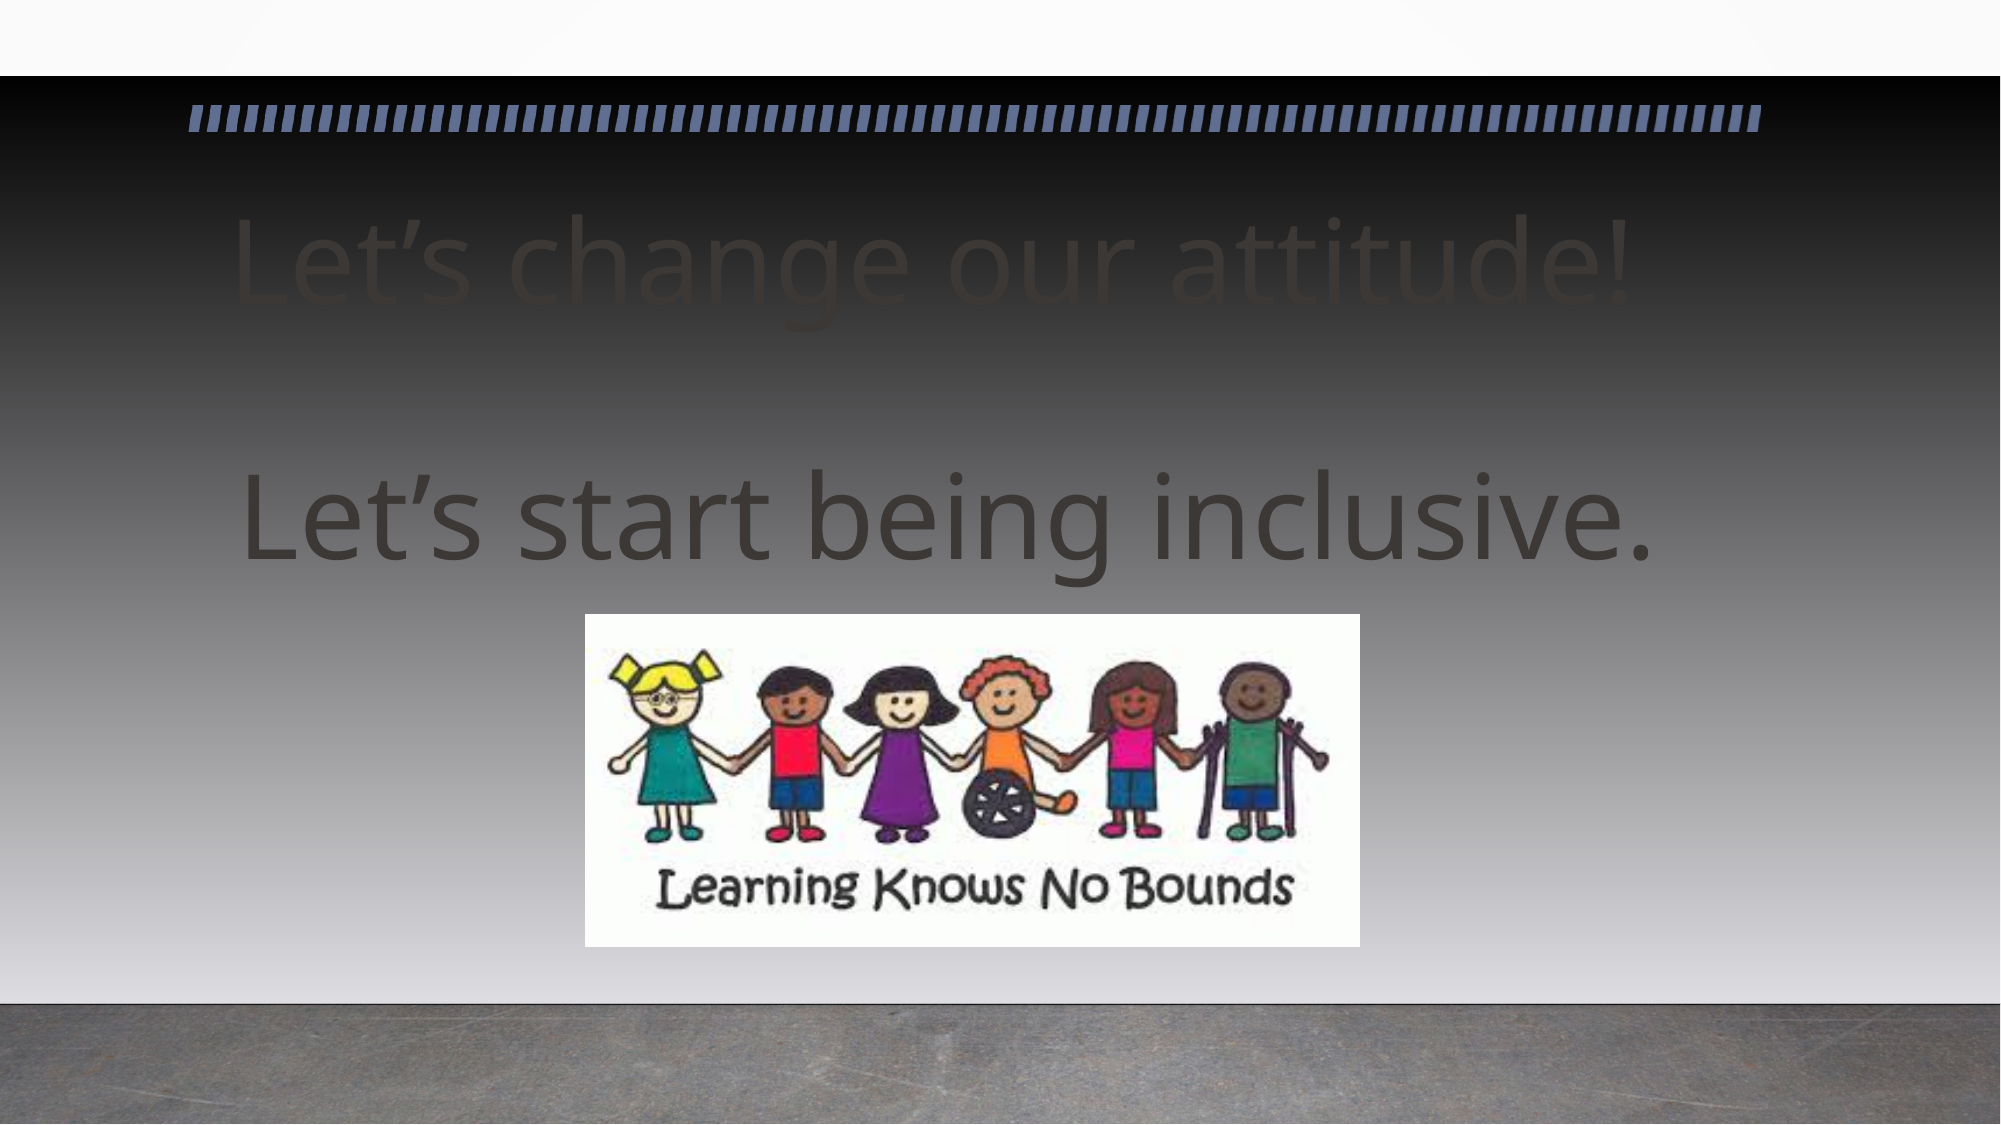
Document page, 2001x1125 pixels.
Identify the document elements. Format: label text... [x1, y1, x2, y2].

picture [585, 614, 1360, 947]
title Let’s change our attitude! Let’s start being inclusive. [185, 155, 1680, 585]
